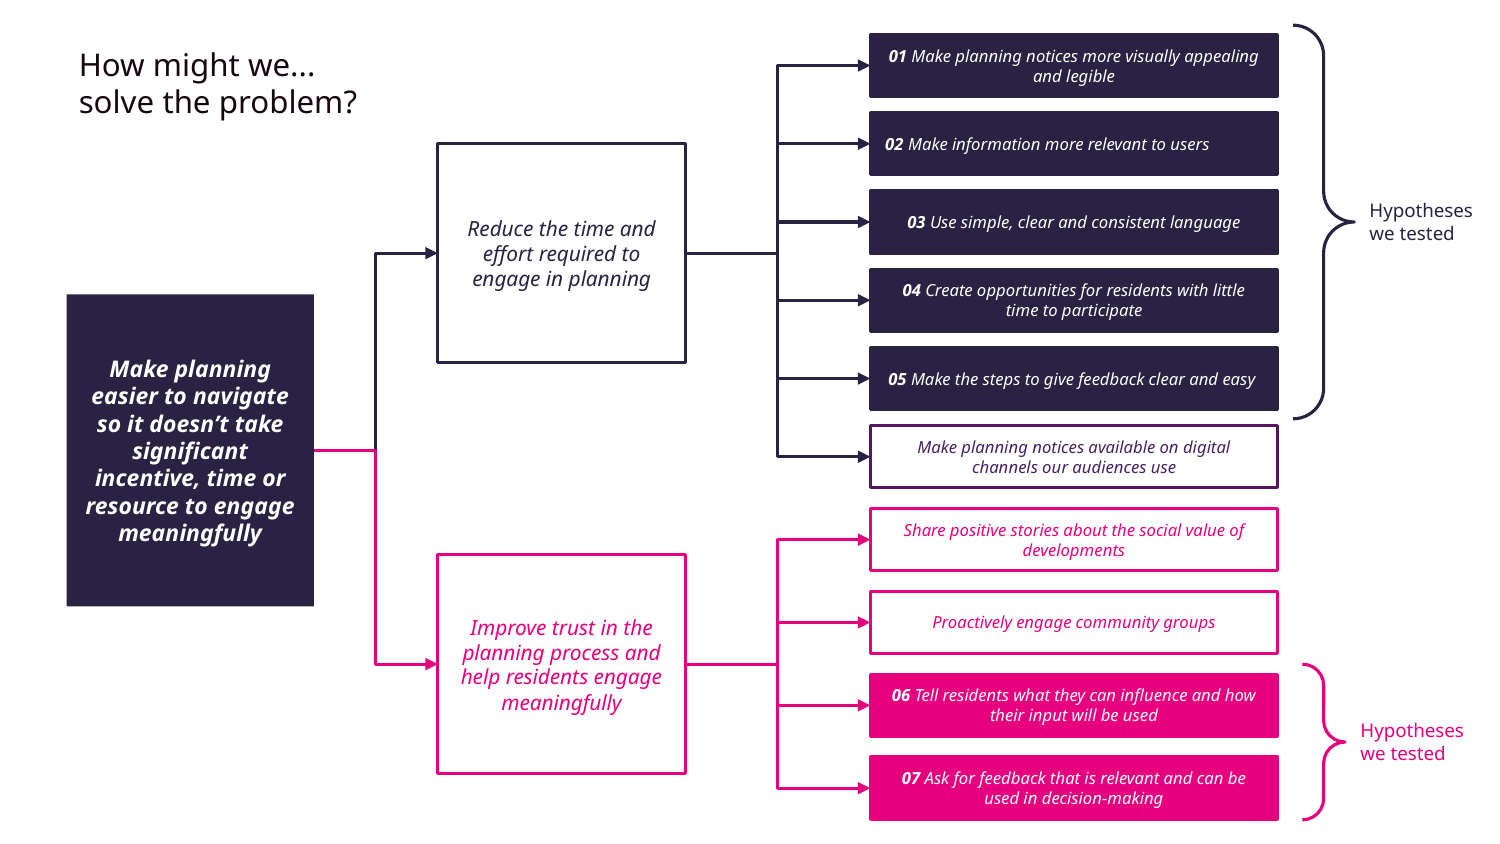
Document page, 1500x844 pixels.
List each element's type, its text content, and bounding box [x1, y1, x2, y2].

text_box 04 Create opportunities for residents with little time to participate [870, 269, 1278, 332]
text_box Improve trust in the planning process and help residents engage meaningfully [437, 554, 686, 774]
text_box 01 Make planning notices more visually appealing and legible [870, 34, 1278, 97]
text_box Share positive stories about the social value of developments [870, 508, 1278, 571]
text_box 07 Ask for feedback that is relevant and can be used in decision-making [870, 756, 1278, 820]
text_box Hypotheses we tested [1345, 704, 1500, 780]
text_box 06 Tell residents what they can influence and how their input will be used [870, 674, 1278, 737]
text_box 05 Make the steps to give feedback clear and easy [870, 347, 1278, 410]
text_box Proactively engage community groups [870, 591, 1278, 654]
text_box How might we... solve the problem? [78, 44, 533, 100]
text_box 03 Use simple, clear and consistent language [870, 190, 1278, 254]
text_box Make planning easier to navigate so it doesn’t take significant incentive, time or resource to engage meaningfully [66, 294, 314, 607]
text_box Reduce the time and effort required to engage in planning [437, 143, 686, 363]
text_box Hypotheses we tested [1354, 184, 1500, 260]
text_box Make planning notices available on digital channels our audiences use [870, 425, 1278, 488]
text_box 02 Make information more relevant to users [870, 112, 1278, 175]
